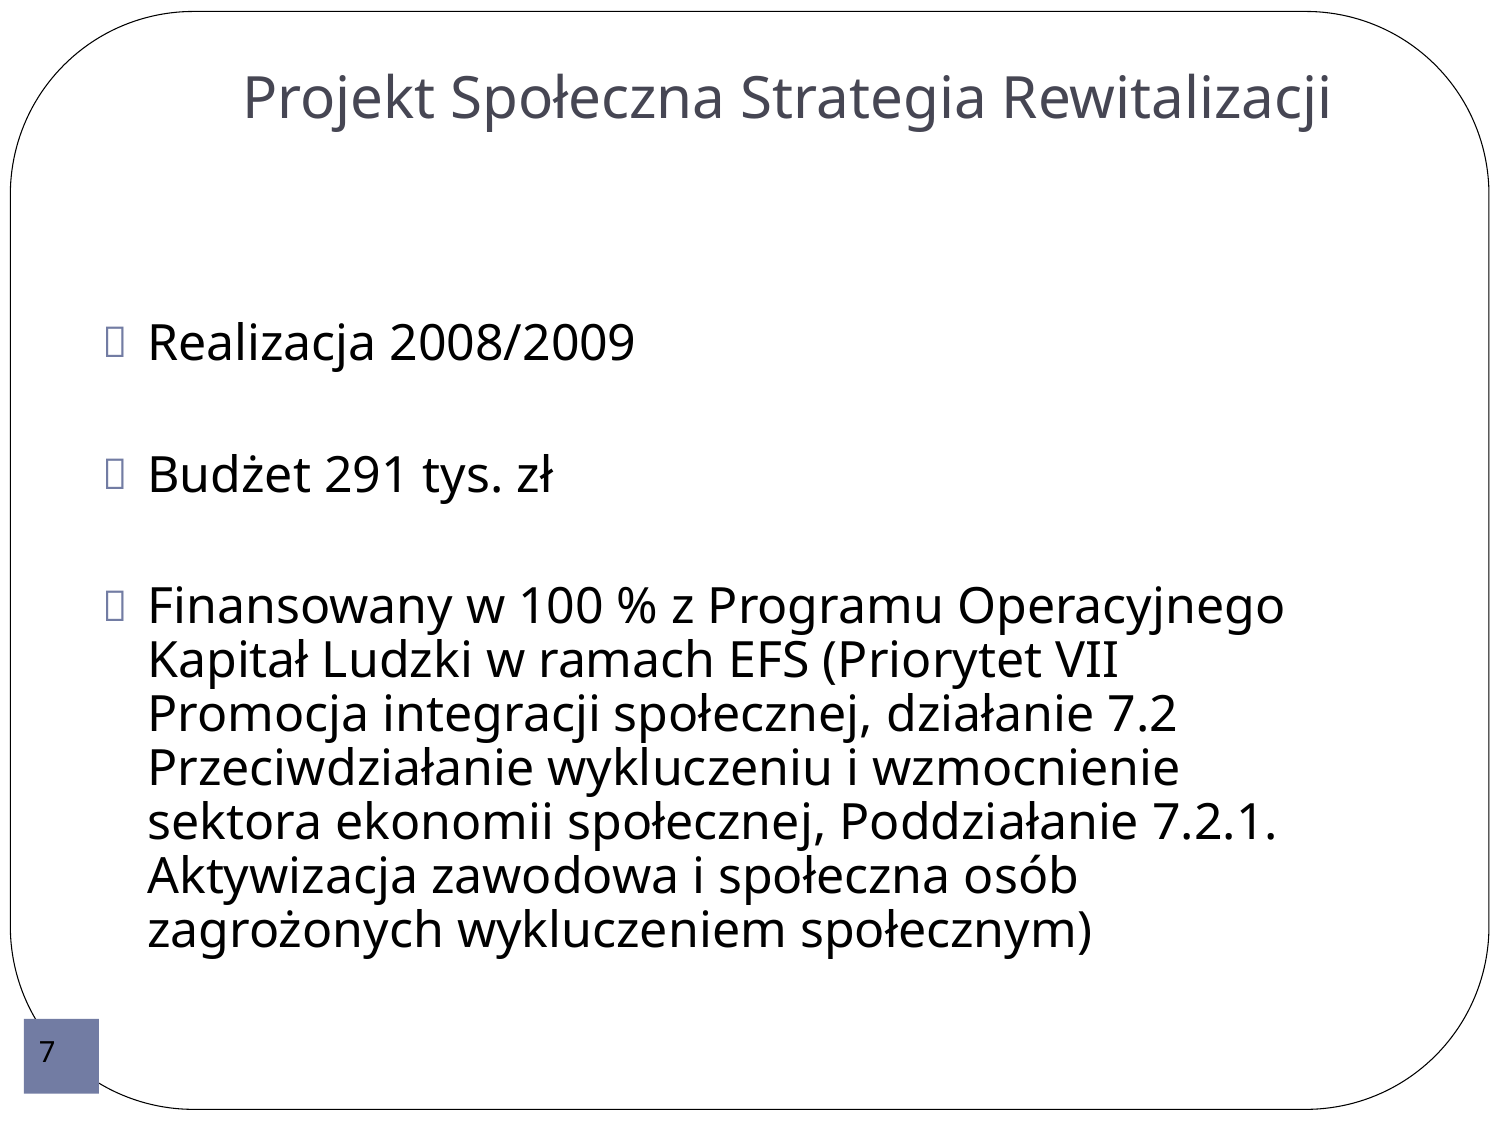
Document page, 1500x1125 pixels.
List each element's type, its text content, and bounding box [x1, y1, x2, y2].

slide_number <numer> [23, 1018, 99, 1094]
title Projekt Społeczna Strategia Rewitalizacji [150, 45, 1425, 256]
list Realizacja 2008/2009 Budżet 291 tys. zł Finansowany w 100 % z Programu Operacyjnego Kapitał Ludzki w ramach EFS (Priorytet VII Promocja integracji społecznej, działanie 7.2 Przeciwdziałanie wykluczeniu i wzmocnienie sektora ekonomii społecznej, Poddziałanie 7.2.1. Aktywizacja zawodowa i społeczna osób zagrożonych wykluczeniem społecznym) [87, 224, 1363, 1005]
